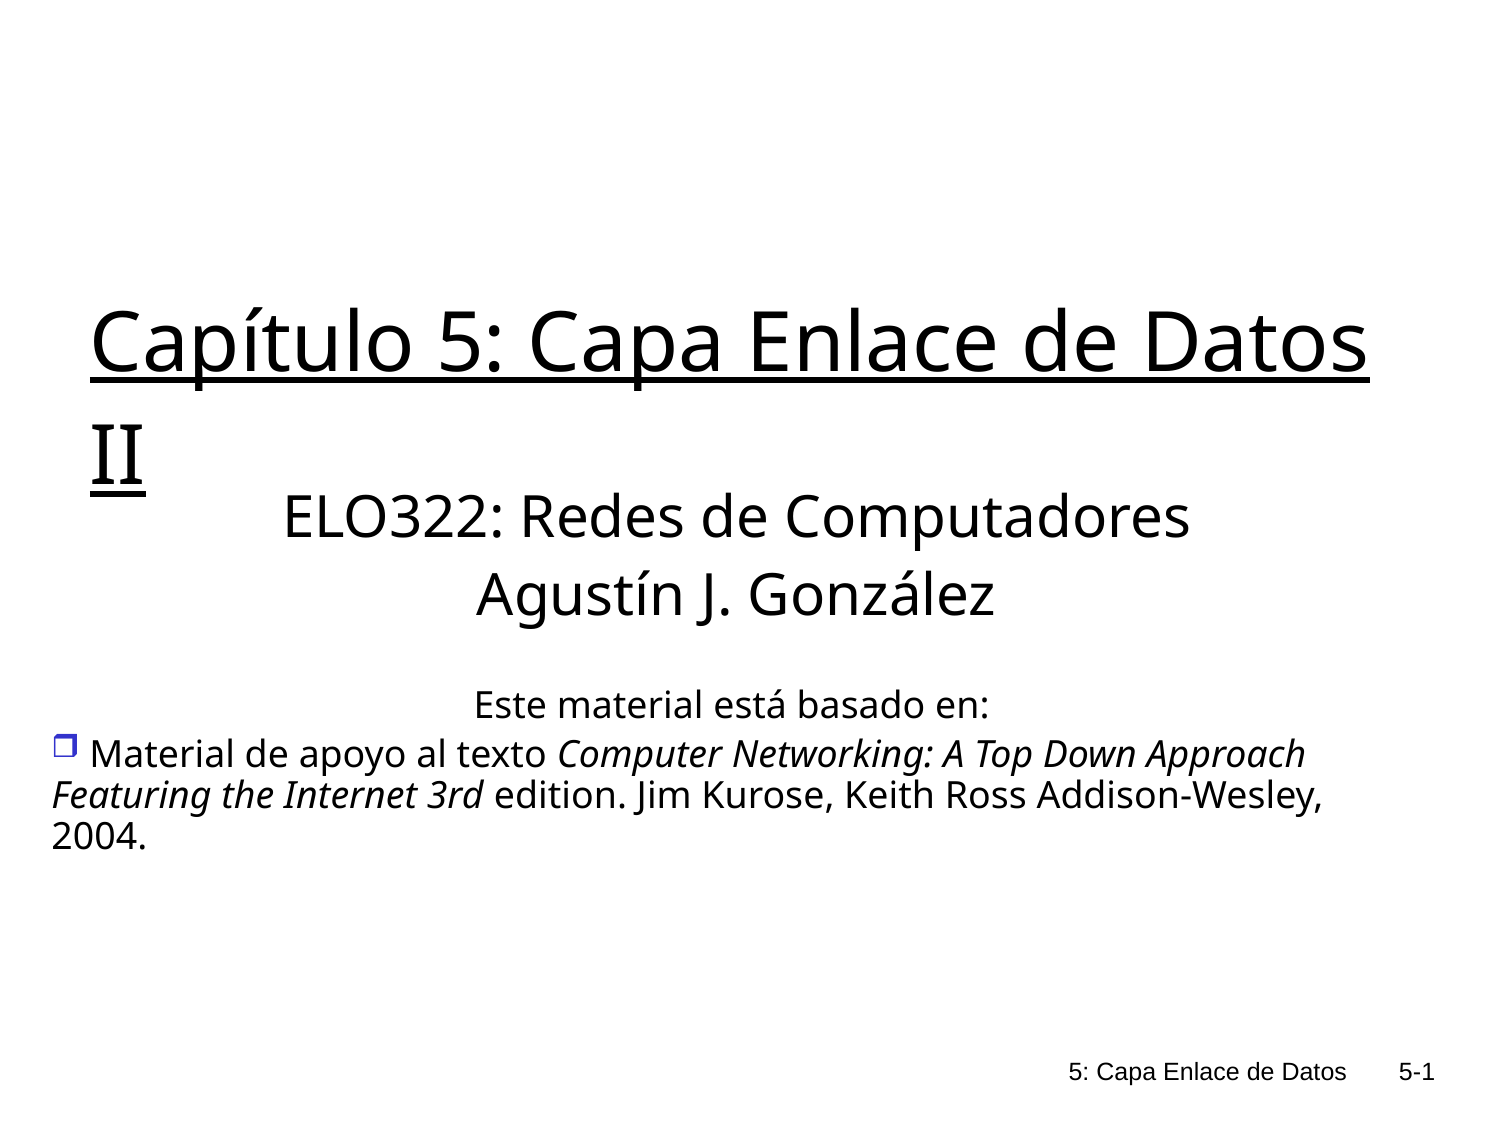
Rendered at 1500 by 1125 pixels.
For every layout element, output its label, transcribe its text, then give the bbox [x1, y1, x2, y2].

title Capítulo 5: Capa Enlace de Datos II [75, 274, 1463, 517]
subtitle ELO322: Redes de Computadores Agustín J. González Este material está basado en: Material de apoyo al texto Computer Networking: A Top Down Approach Featuring the Internet 3rd edition. Jim Kurose, Keith Ross Addison-Wesley, 2004. [36, 479, 1437, 1038]
